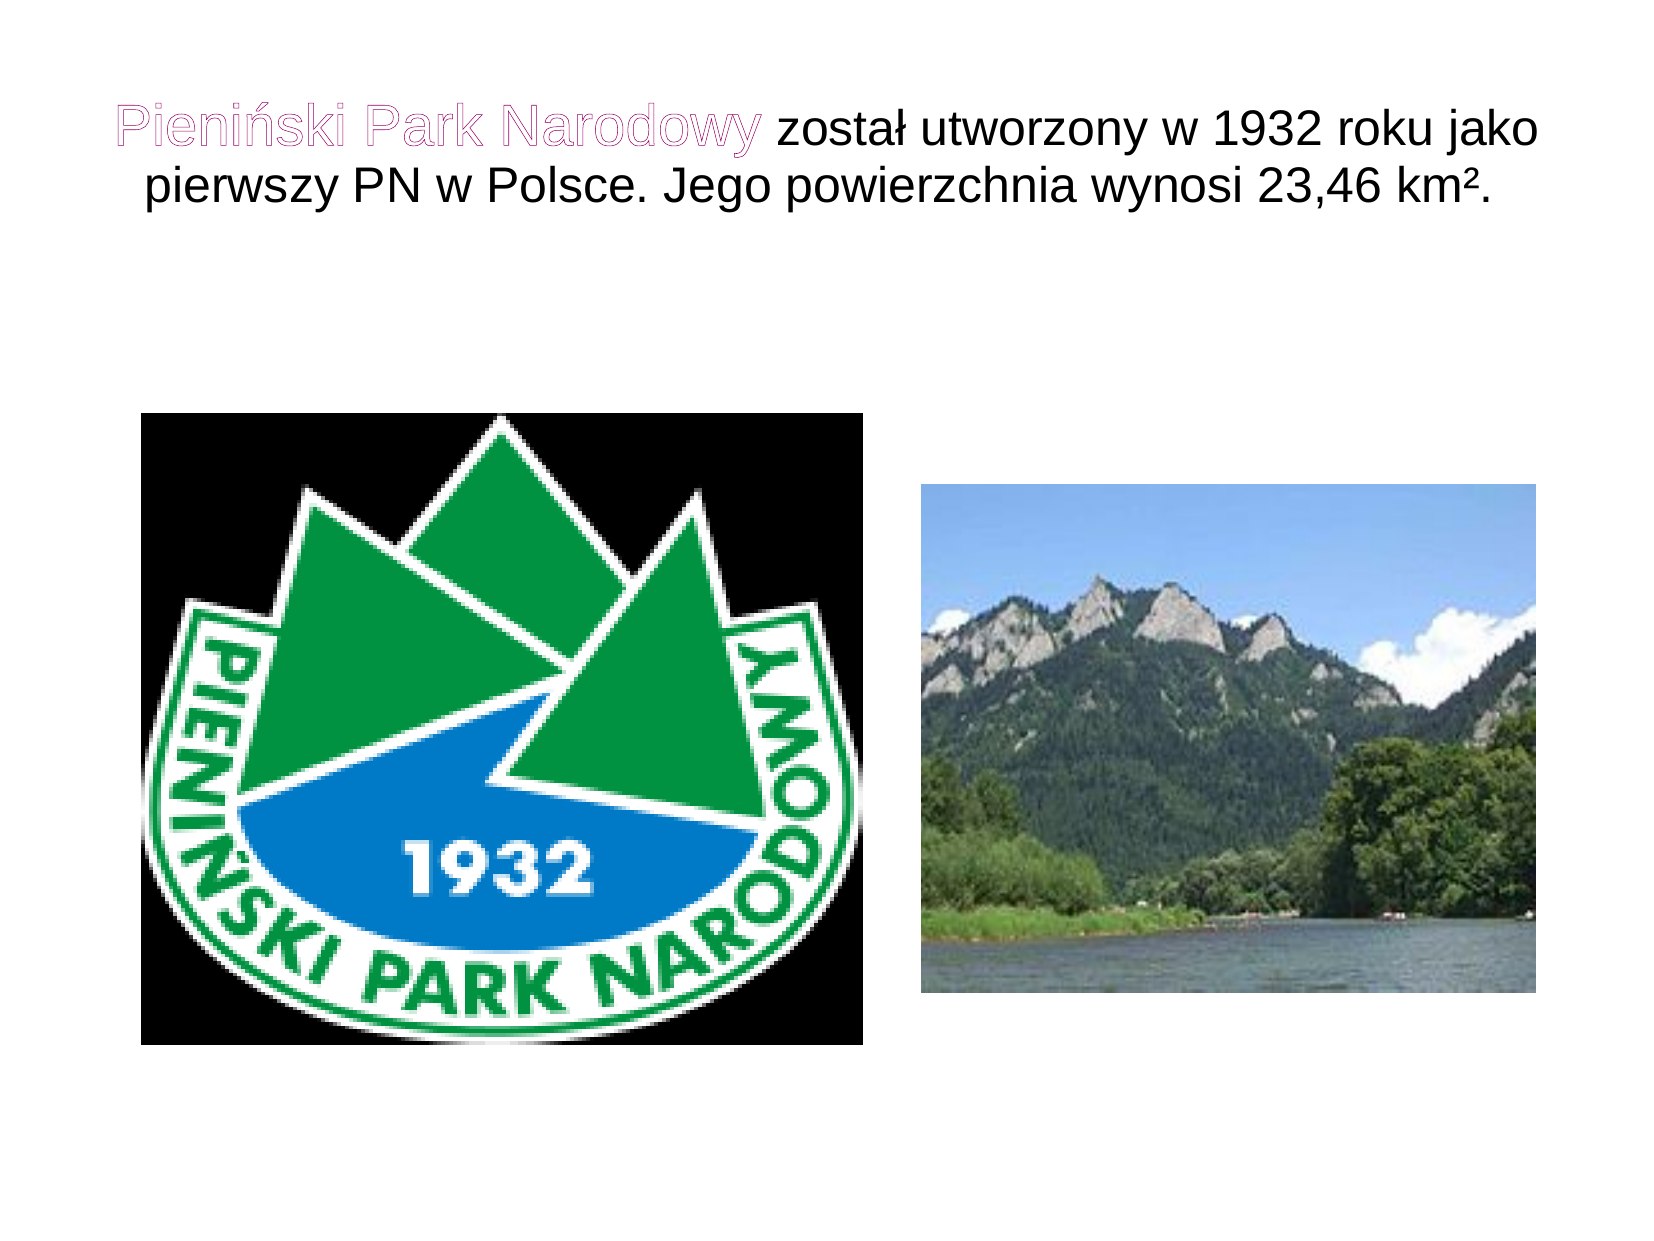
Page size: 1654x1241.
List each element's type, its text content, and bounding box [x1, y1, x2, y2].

picture [141, 413, 863, 1045]
title Pieniński Park Narodowy został utworzony w 1932 roku jako pierwszy PN w Polsce. Jego powierzchnia wynosi 23,46 km². [82, 49, 1571, 257]
picture [921, 484, 1536, 993]
